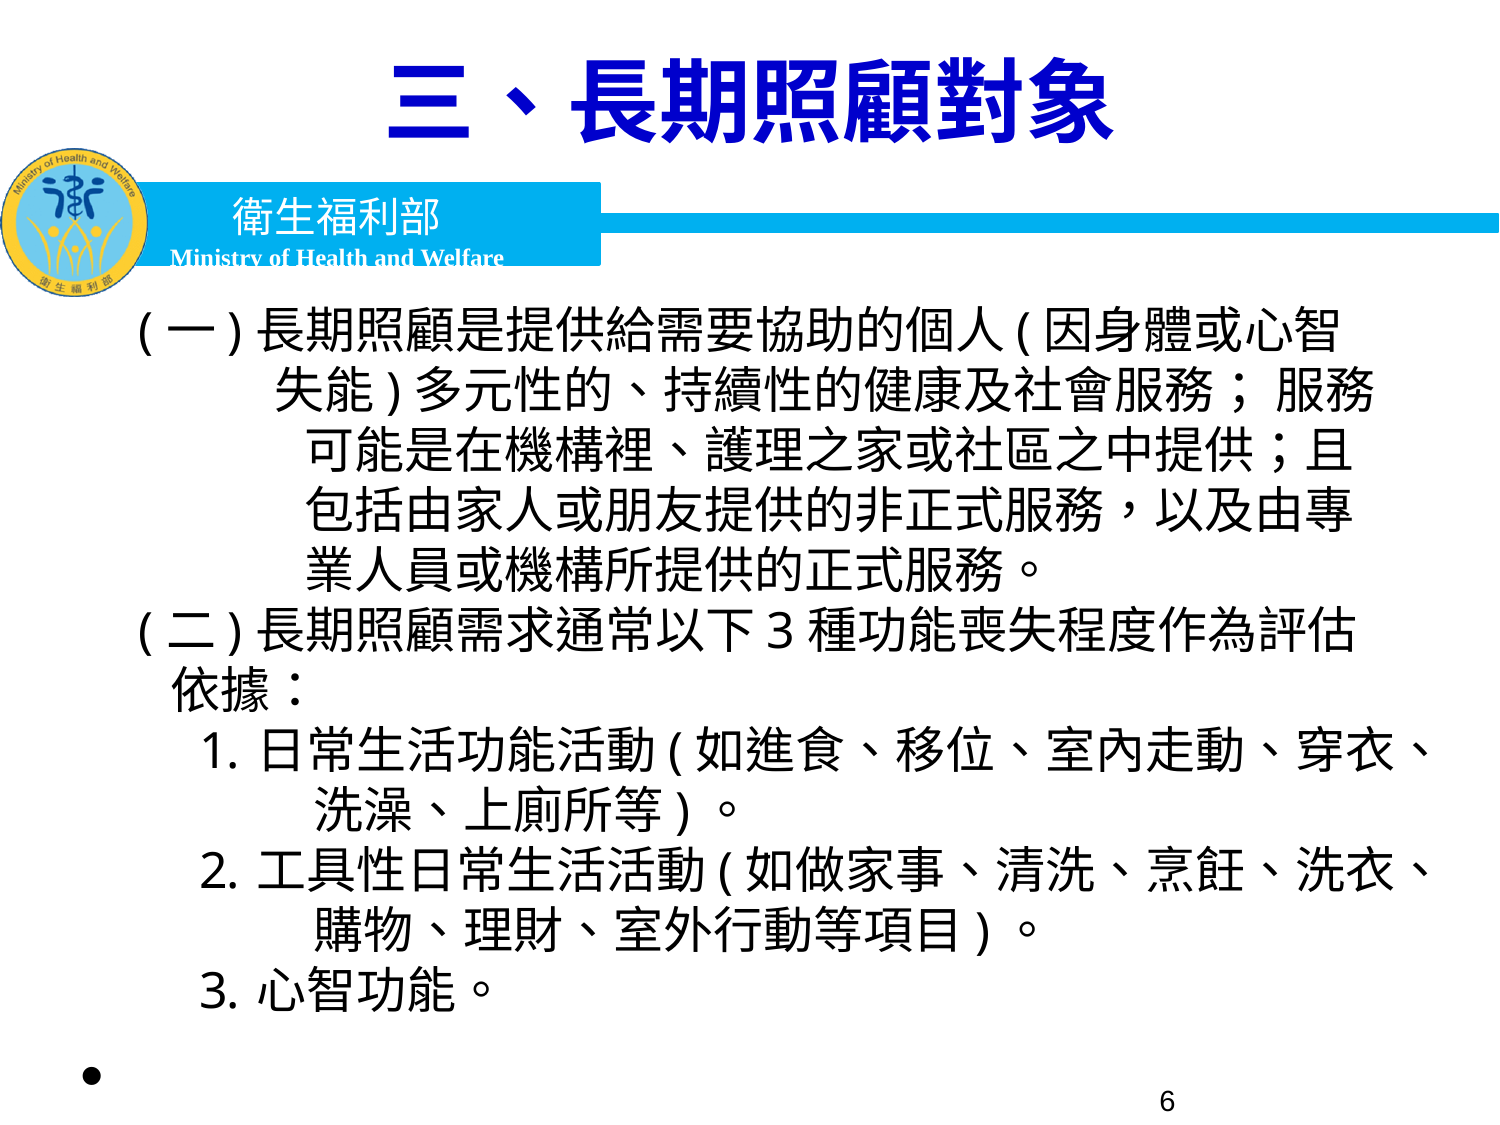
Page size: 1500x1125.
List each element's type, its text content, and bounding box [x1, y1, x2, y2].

text_box 6 [1144, 1069, 1495, 1125]
list (一)長期照顧是提供給需要協助的個人(因身體或心智 失能)多元性的、持續性的健康及社會服務； 服務可能是在機構裡、護理之家或社區之中提供；且包括由家人或朋友提供的非正式服務，以及由專業人員或機構所提供的正式服務。 (二)長期照顧需求通常以下3種功能喪失程度作為評估 依據： 日常生活功能活動(如進食、移位、室內走動、穿衣、洗澡、上廁所等)。 工具性日常生活活動(如做家事、清洗、烹飪、洗衣、購物、理財、室外行動等項目)。 心智功能。 [64, 290, 1415, 1034]
title 三、長期照顧對象 [75, 4, 1426, 193]
